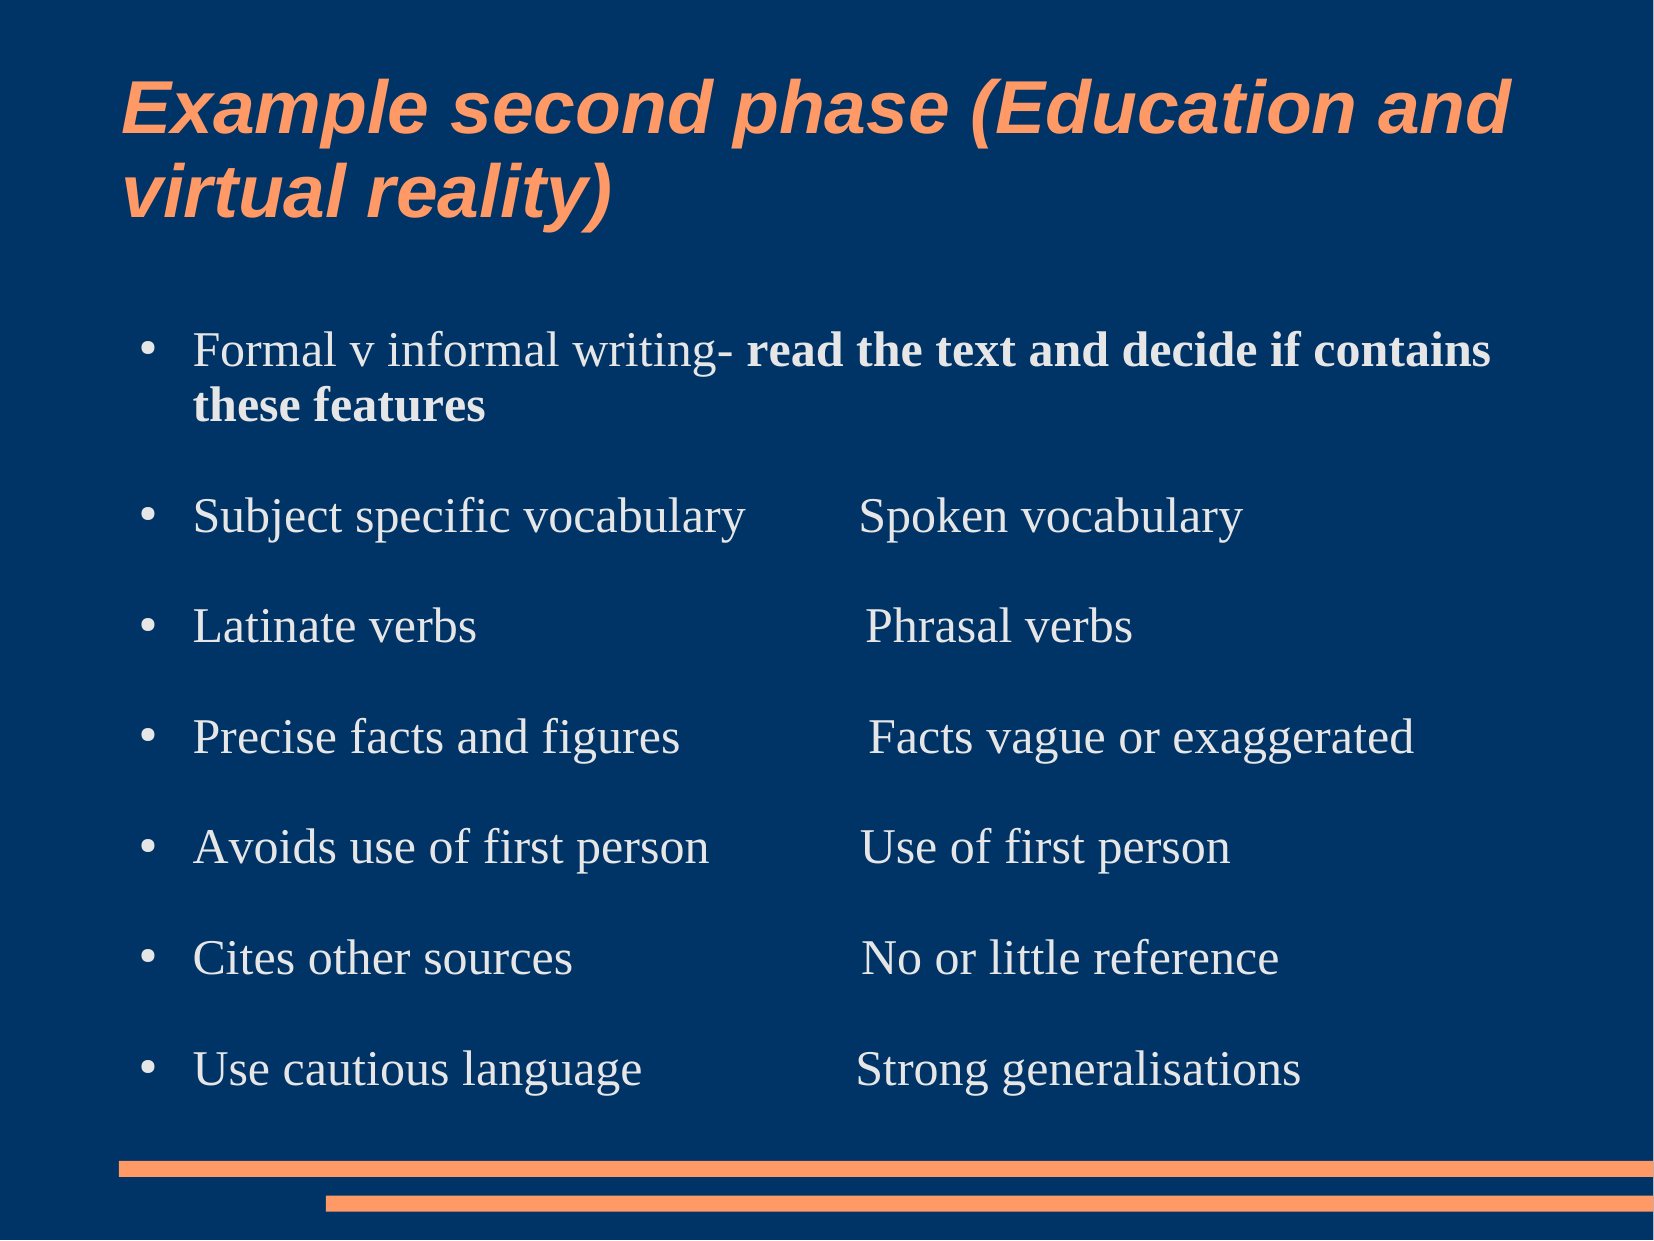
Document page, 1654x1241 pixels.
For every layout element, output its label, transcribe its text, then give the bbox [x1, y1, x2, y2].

title Example second phase (Education and virtual reality) [121, 46, 1534, 254]
list Formal v informal writing- read the text and decide if contains these features Subject specific vocabulary Spoken vocabulary Latinate verbs Phrasal verbs Precise facts and figures Facts vague or exaggerated Avoids use of first person Use of first person Cites other sources No or little reference Use cautious language Strong generalisations [121, 322, 1561, 1168]
